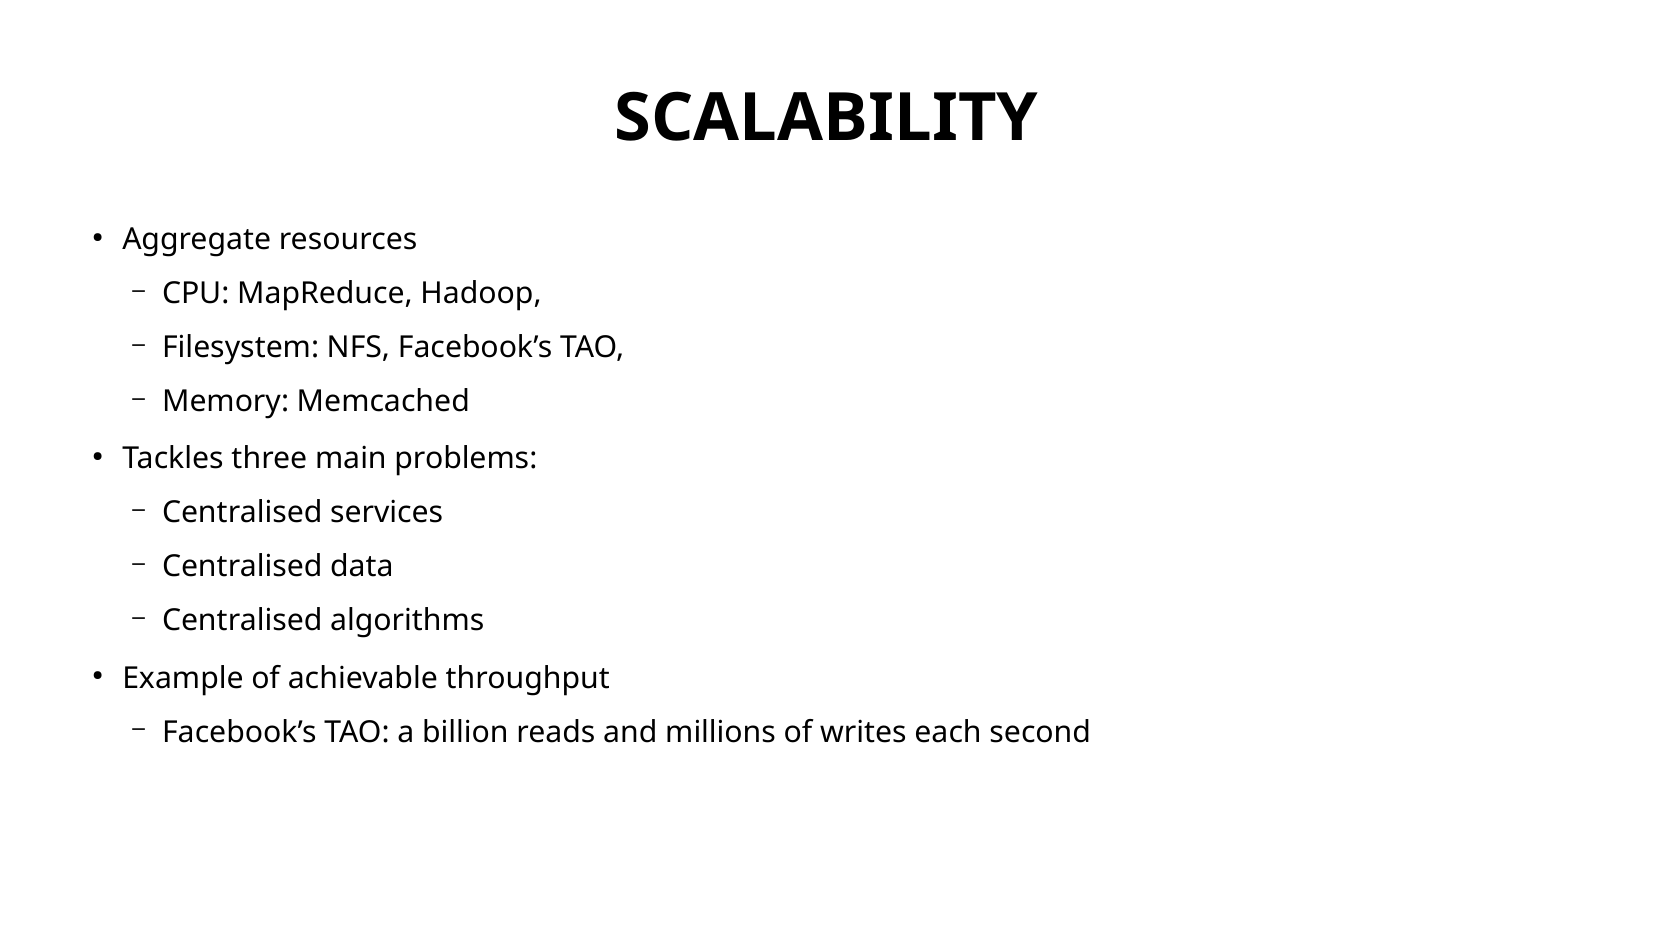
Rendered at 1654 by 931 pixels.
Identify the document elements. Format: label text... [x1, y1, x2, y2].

list Aggregate resources CPU: MapReduce, Hadoop, Filesystem: NFS, Facebook’s TAO, Memory: Memcached Tackles three main problems: Centralised services Centralised data Centralised algorithms Example of achievable throughput Facebook’s TAO: a billion reads and millions of writes each second [82, 217, 1571, 757]
title SCALABILITY [82, 36, 1571, 193]
